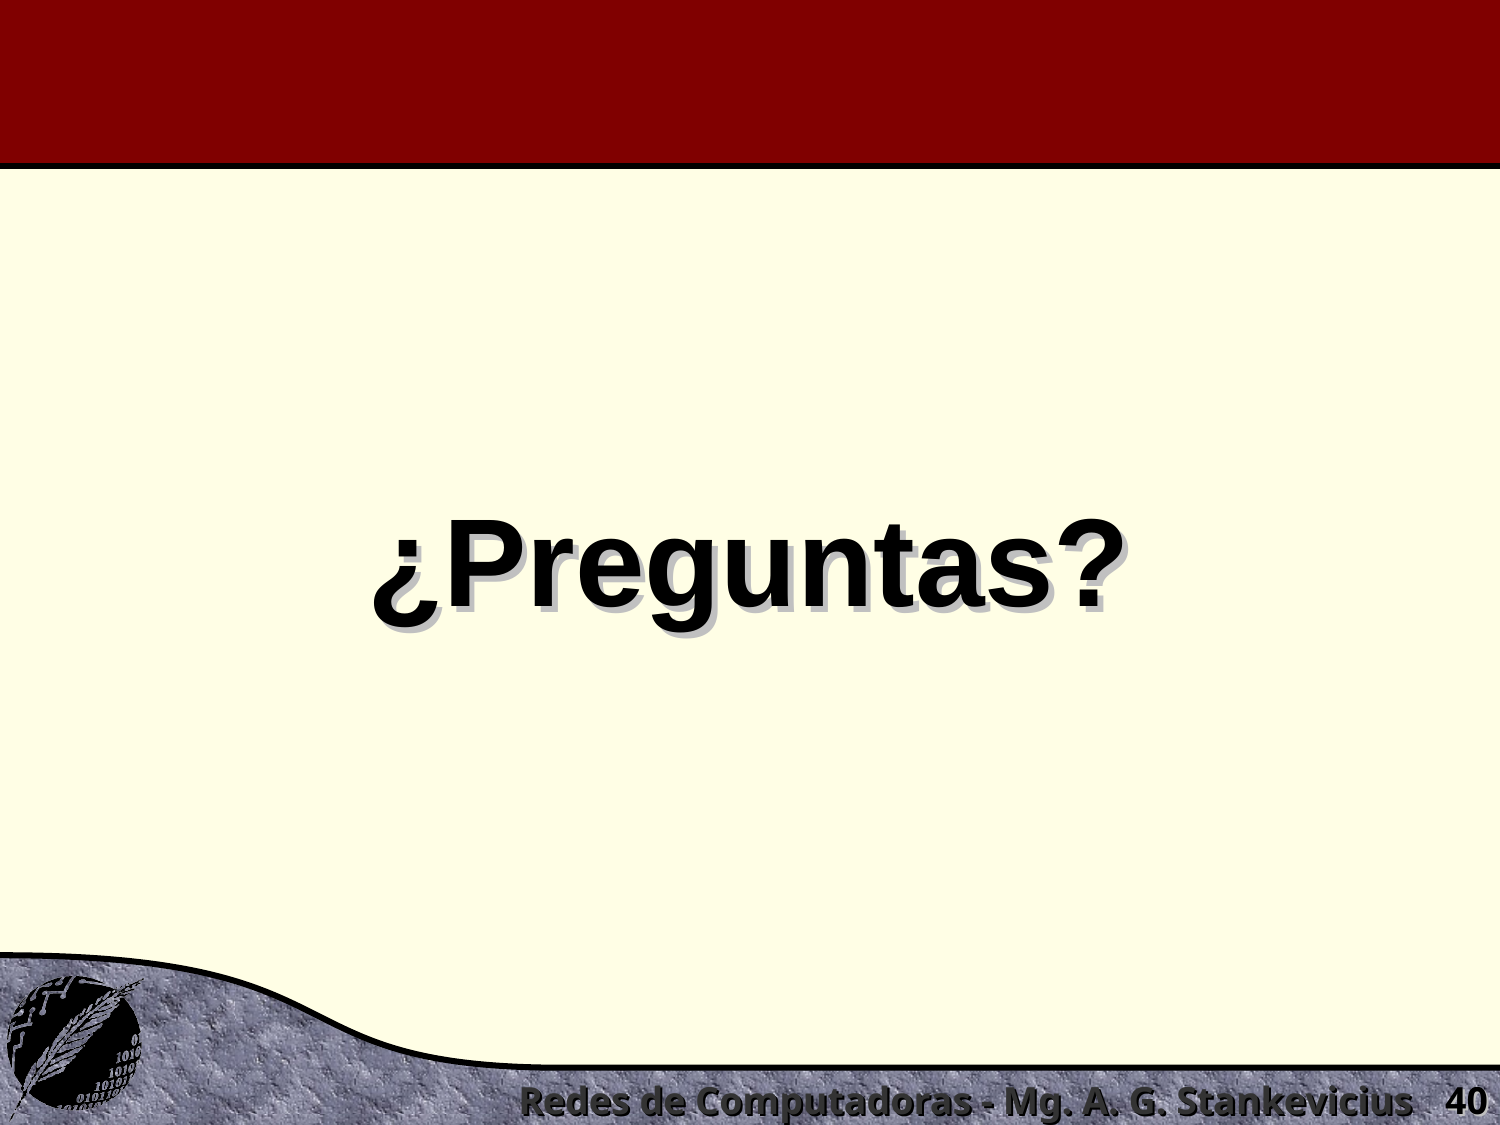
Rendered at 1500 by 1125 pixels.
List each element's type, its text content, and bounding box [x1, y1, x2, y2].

picture [0, 959, 1500, 1125]
subtitle ¿Preguntas? [11, 199, 1486, 928]
picture [790, 1100, 795, 1110]
picture [1047, 1100, 1054, 1110]
